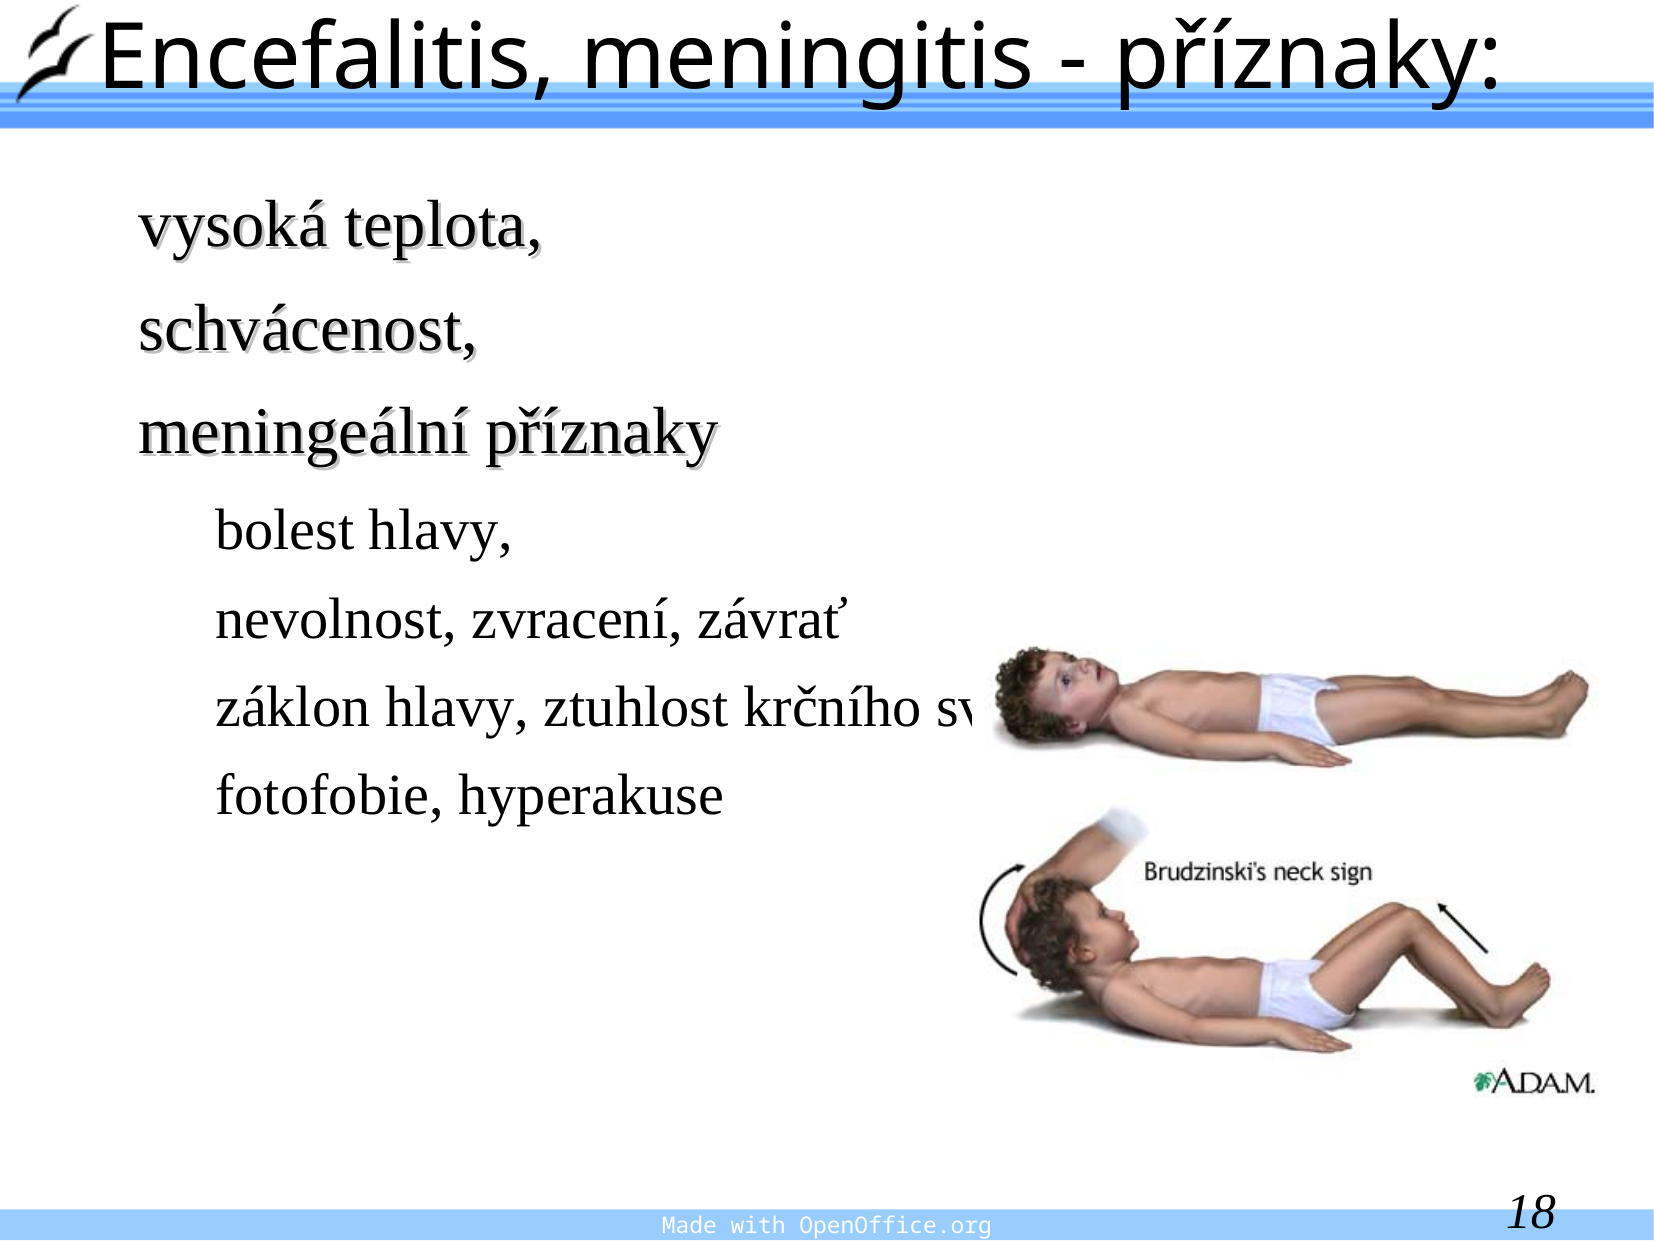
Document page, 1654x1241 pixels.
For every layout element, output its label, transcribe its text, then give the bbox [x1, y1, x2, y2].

picture [0, 0, 1654, 133]
list vysoká teplota, schvácenost, meningeální příznaky bolest hlavy, nevolnost, zvracení, závrať záklon hlavy, ztuhlost krčního svalstva, flexe končetin, fotofobie, hyperakuse [120, 187, 1533, 1241]
title Encefalitis, meningitis - příznaky: [94, 0, 1507, 109]
picture [972, 597, 1598, 1098]
